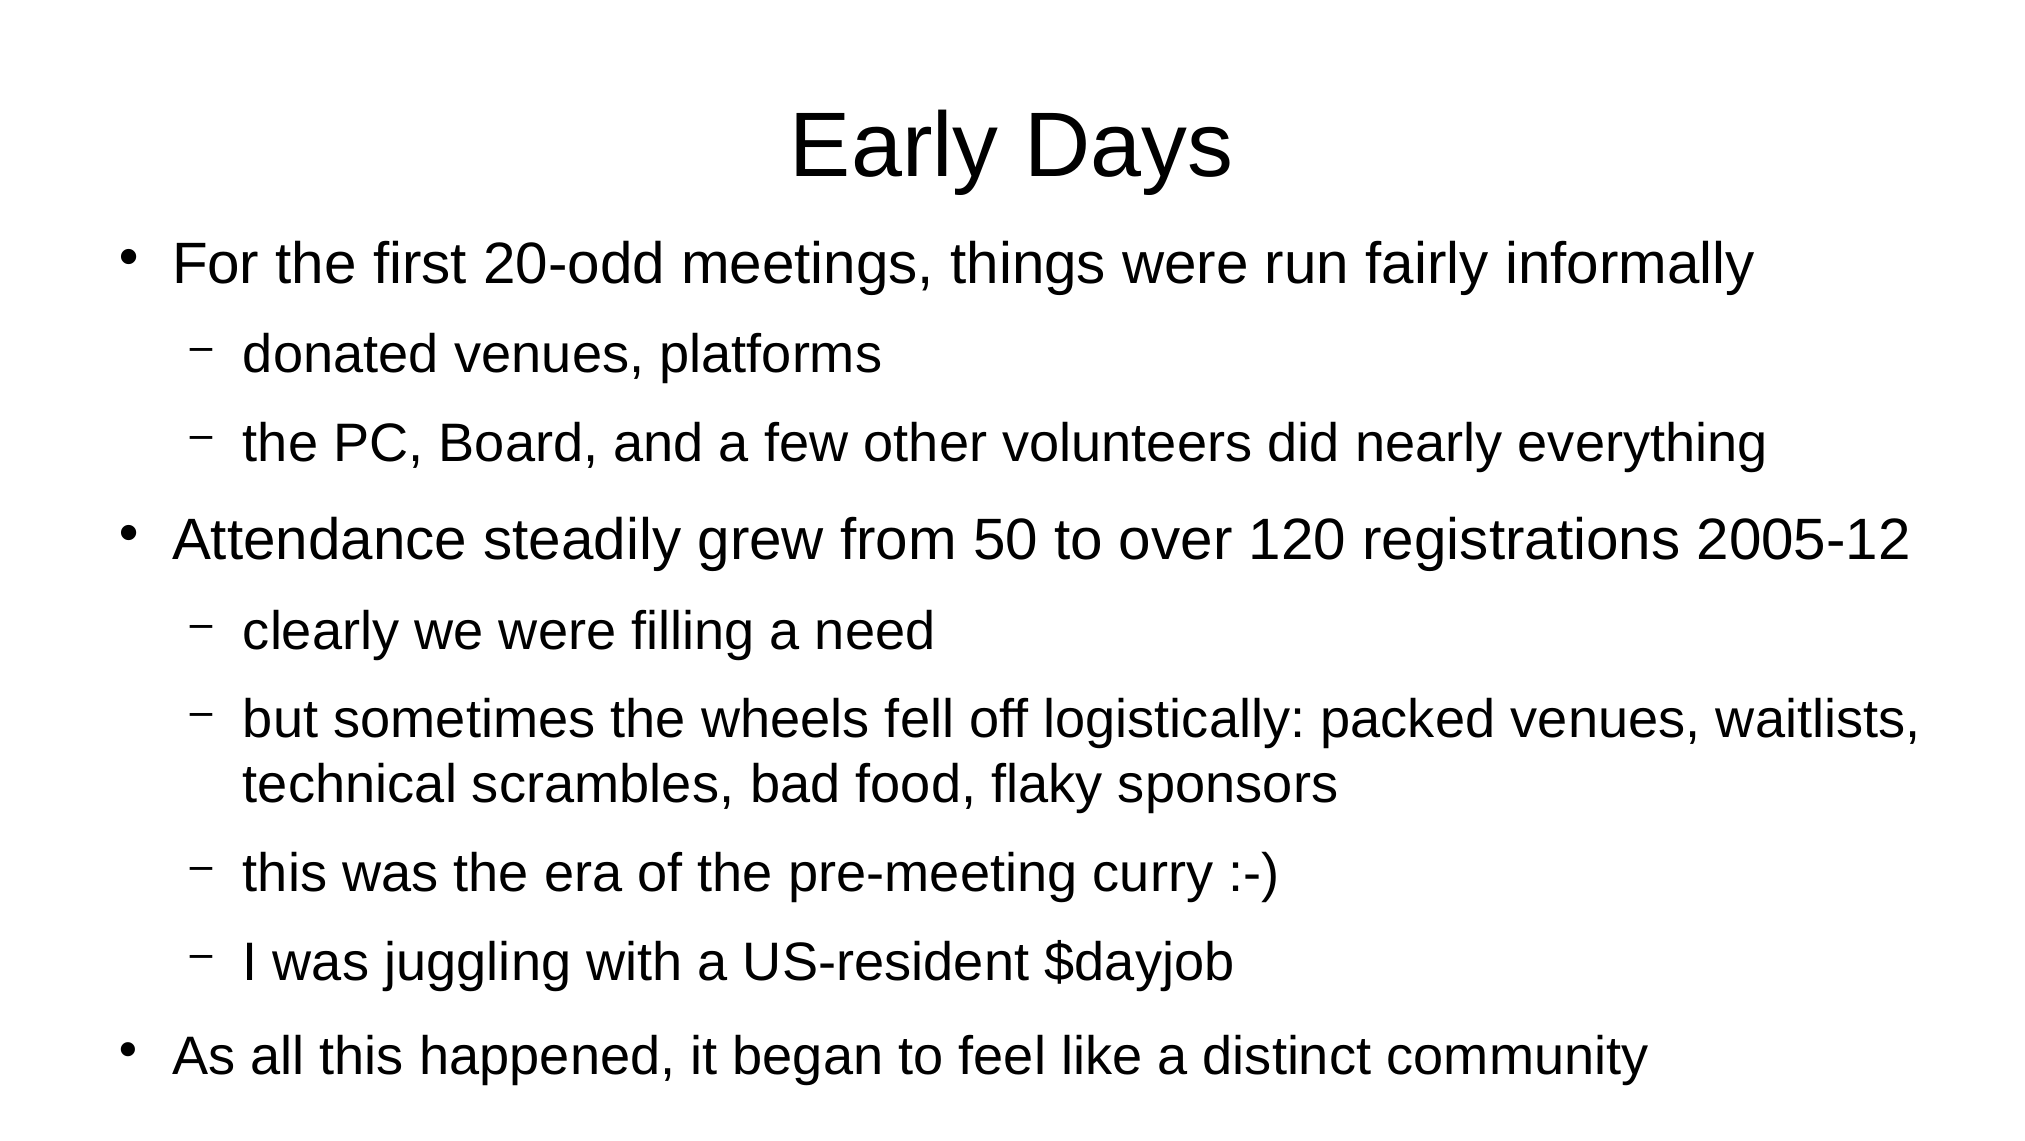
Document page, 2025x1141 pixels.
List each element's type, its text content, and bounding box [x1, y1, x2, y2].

title Early Days [101, 45, 1923, 224]
list For the first 20-odd meetings, things were run fairly informally donated venues, platforms the PC, Board, and a few other volunteers did nearly everything Attendance steadily grew from 50 to over 120 registrations 2005-12 clearly we were filling a need but sometimes the wheels fell off logistically: packed venues, waitlists, technical scrambles, bad food, flaky sponsors this was the era of the pre-meeting curry :-) I was juggling with a US-resident $dayjob As all this happened, it began to feel like a distinct community [101, 224, 1950, 886]
